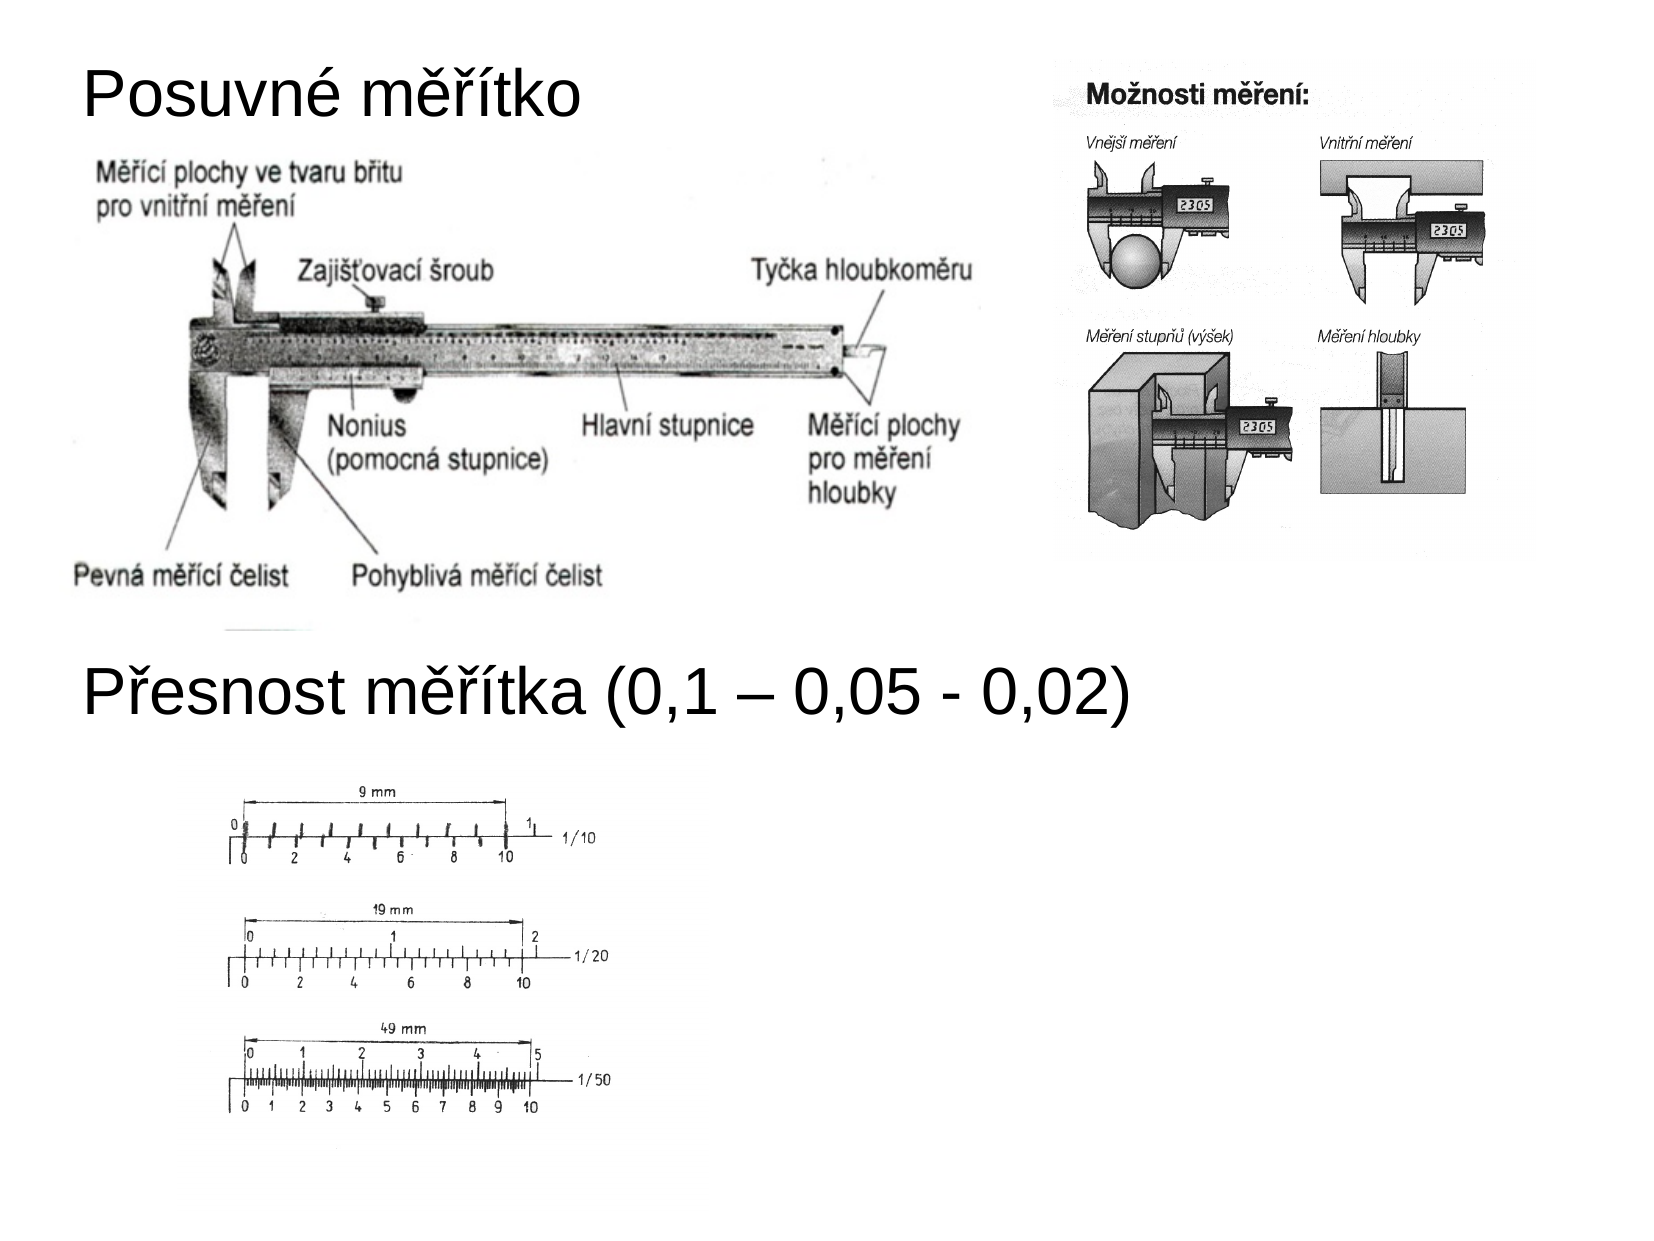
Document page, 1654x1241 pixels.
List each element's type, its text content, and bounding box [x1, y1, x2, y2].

subtitle Posuvné měřítko Přesnost měřítka (0,1 – 0,05 - 0,02) [82, 55, 1571, 1103]
picture [59, 147, 981, 631]
picture [1053, 59, 1536, 562]
picture [177, 738, 709, 1211]
